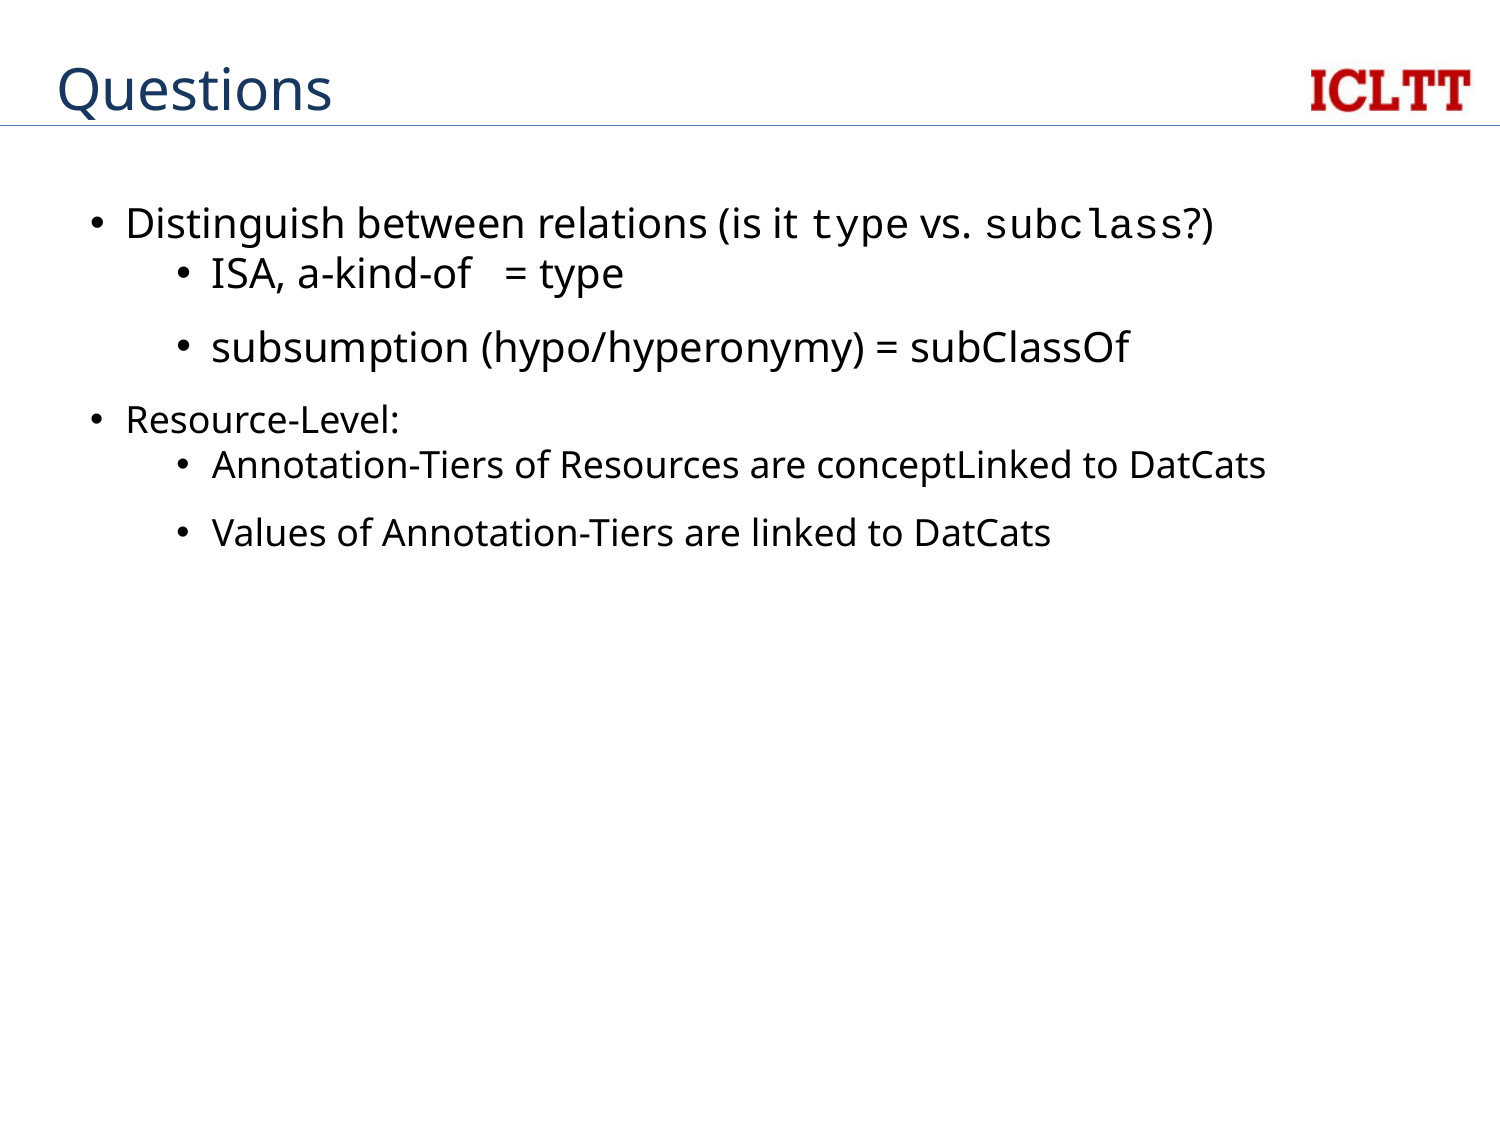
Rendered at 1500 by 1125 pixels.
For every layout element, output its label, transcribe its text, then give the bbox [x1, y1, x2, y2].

title Questions [41, 45, 1426, 126]
list Distinguish between relations (is it type vs. subclass?) ISA, a-kind-of = type subsumption (hypo/hyperonymy) = subClassOf Resource-Level: Annotation-Tiers of Resources are conceptLinked to DatCats Values of Annotation-Tiers are linked to DatCats [75, 189, 1500, 1010]
picture [1426, 61, 1475, 121]
